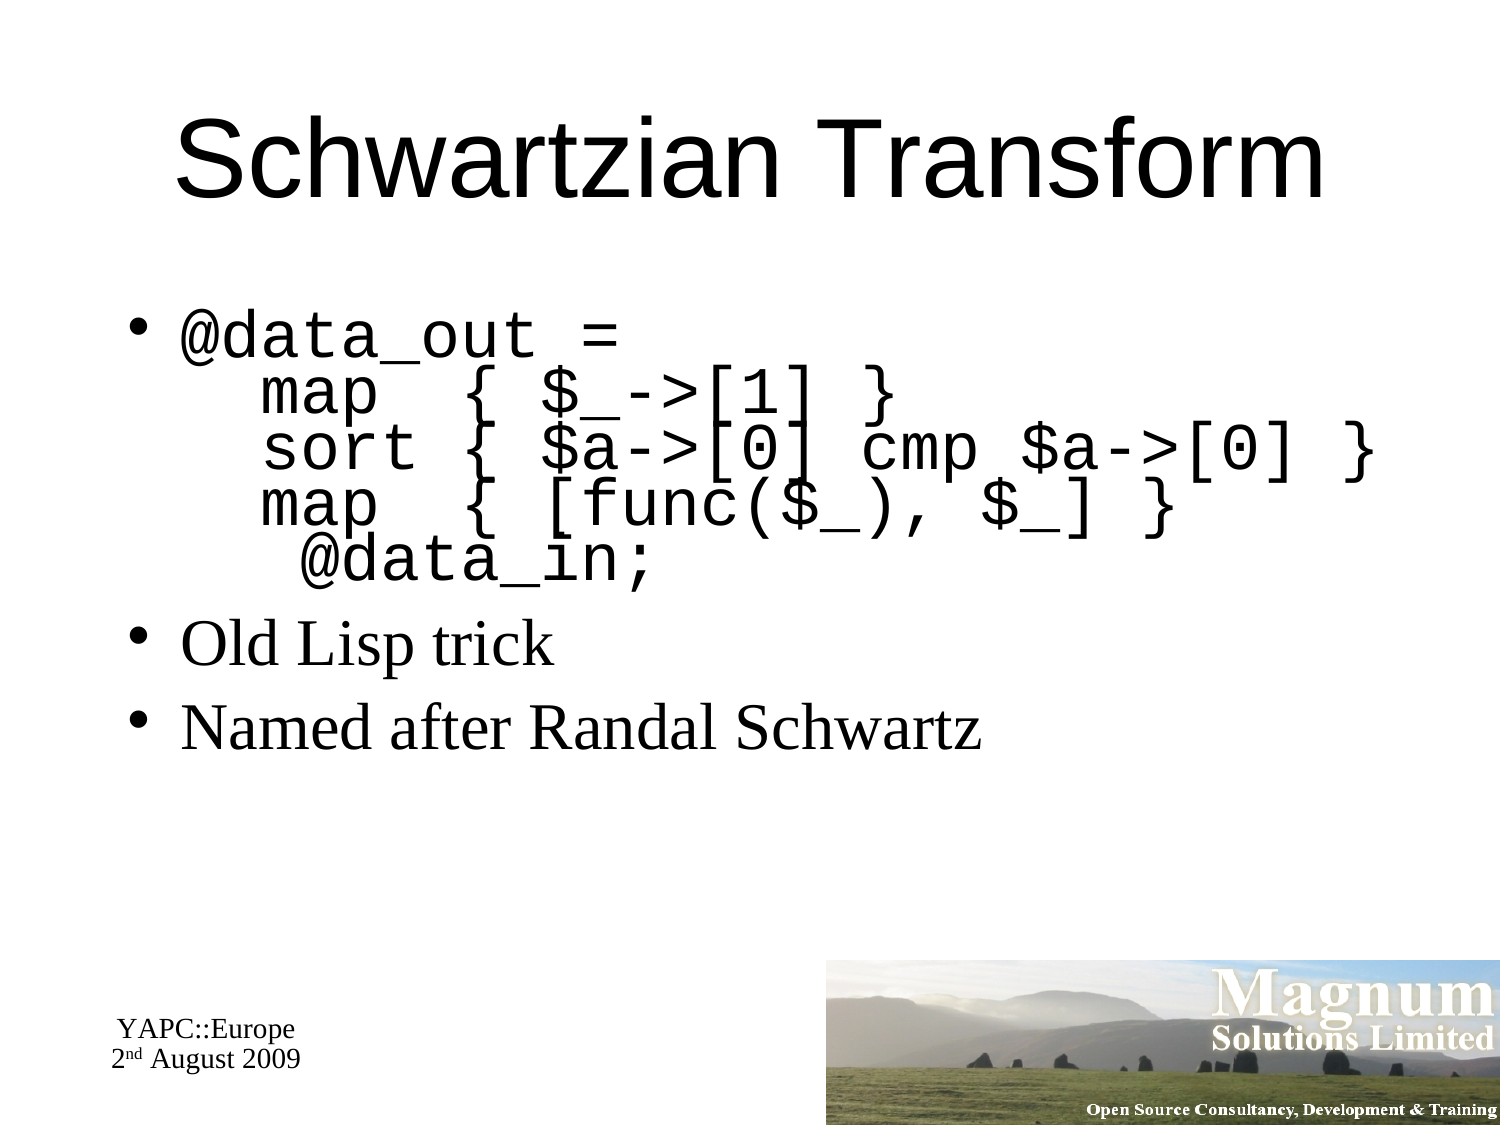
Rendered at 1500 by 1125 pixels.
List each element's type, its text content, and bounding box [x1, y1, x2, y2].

title Schwartzian Transform [110, 26, 1391, 288]
picture [826, 960, 1500, 1125]
list @data_out = map { $_->[1] } sort { $a->[0] cmp $a->[0] } map { [func($_), $_] } @data_in; Old Lisp trick Named after Randal Schwartz [110, 312, 1391, 1006]
